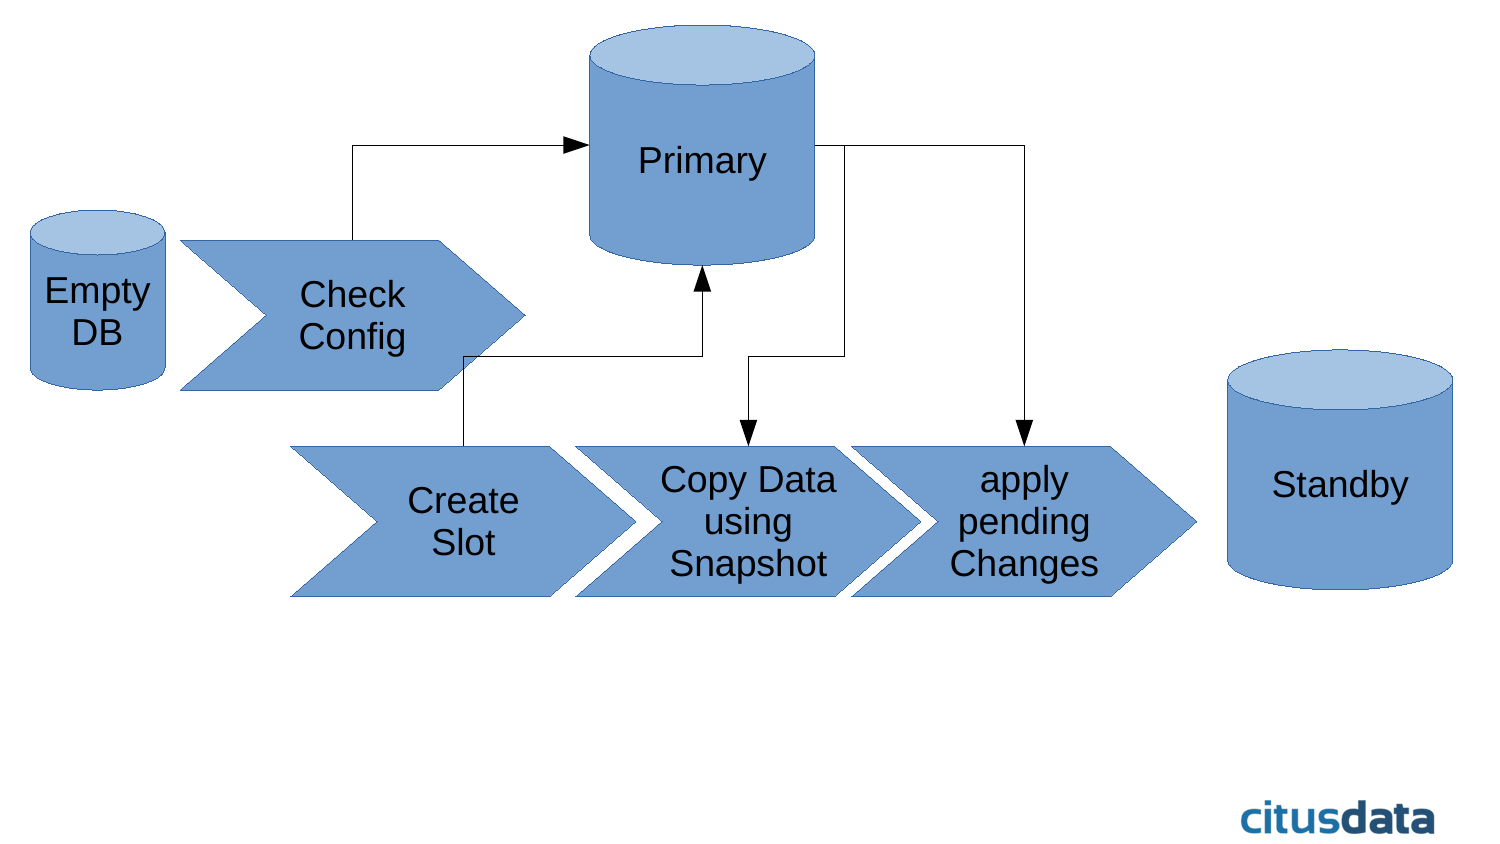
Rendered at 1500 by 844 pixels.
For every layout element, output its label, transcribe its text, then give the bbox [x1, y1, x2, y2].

text_box apply pending Changes [851, 446, 1197, 597]
text_box Copy Data using Snapshot [575, 446, 921, 597]
text_box Primary [589, 56, 815, 266]
text_box Empty DB [30, 233, 166, 391]
text_box Standby [1227, 382, 1453, 590]
text_box Create Slot [290, 446, 636, 597]
text_box Check Config [180, 240, 526, 391]
picture [1237, 795, 1439, 837]
